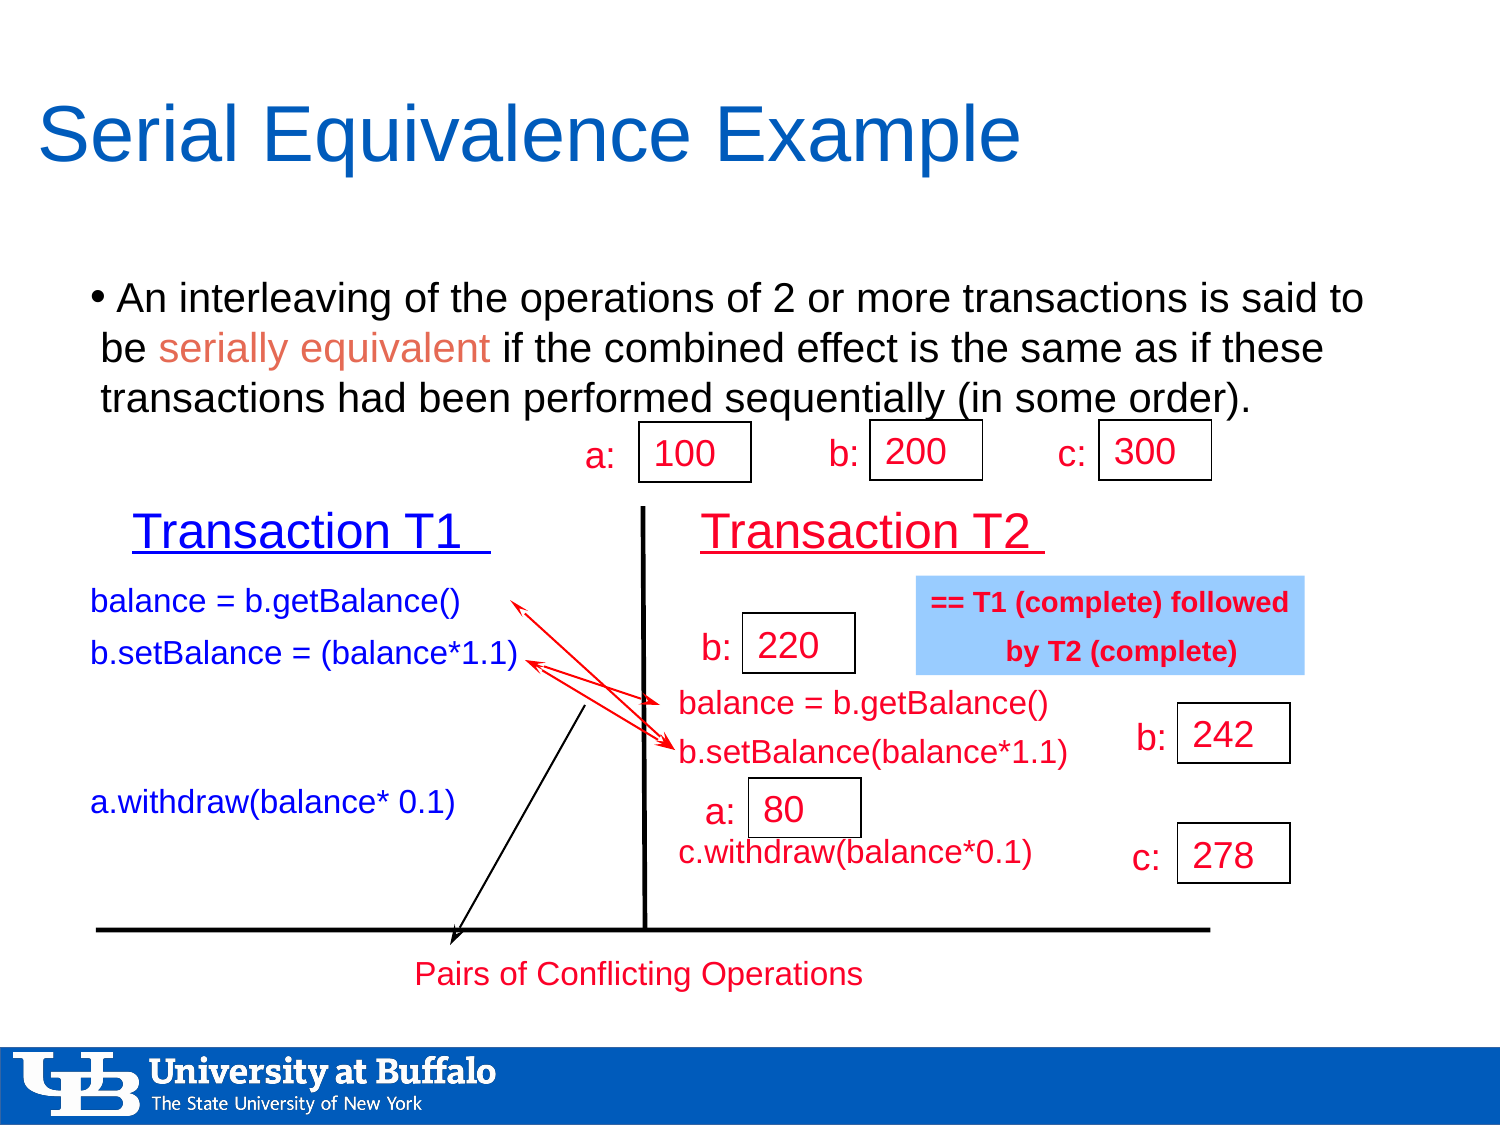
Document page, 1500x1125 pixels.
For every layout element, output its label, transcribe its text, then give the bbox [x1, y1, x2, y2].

list An interleaving of the operations of 2 or more transactions is said to be serially equivalent if the combined effect is the same as if these transactions had been performed sequentially (in some order). Transaction T1 Transaction T2 balance = b.getBalance() b.setBalance = (balance*1.1) balance = b.getBalance() b.setBalance(balance*1.1) a.withdraw(balance* 0.1) c.withdraw(balance*0.1) [75, 263, 1425, 916]
text_box 200 [870, 419, 983, 480]
text_box 278 [1177, 823, 1291, 883]
text_box Pairs of Conflicting Operations [399, 944, 880, 1000]
text_box a: [570, 424, 654, 484]
text_box 300 [1099, 419, 1212, 480]
text_box 80 [748, 777, 861, 838]
text_box 220 [742, 613, 856, 673]
text_box a: [690, 779, 774, 840]
text_box b: [686, 615, 770, 676]
text_box c: [1117, 825, 1201, 886]
text_box 242 [1177, 703, 1291, 763]
text_box 100 [638, 422, 752, 482]
text_box b: [1121, 705, 1205, 766]
text_box 278 [1201, 845, 1207, 857]
text_box == T1 (complete) followed by T2 (complete) [915, 575, 1305, 676]
picture [13, 1052, 496, 1116]
text_box b: [813, 422, 897, 482]
title Serial Equivalence Example [37, 40, 1388, 228]
text_box c: [1042, 422, 1127, 482]
